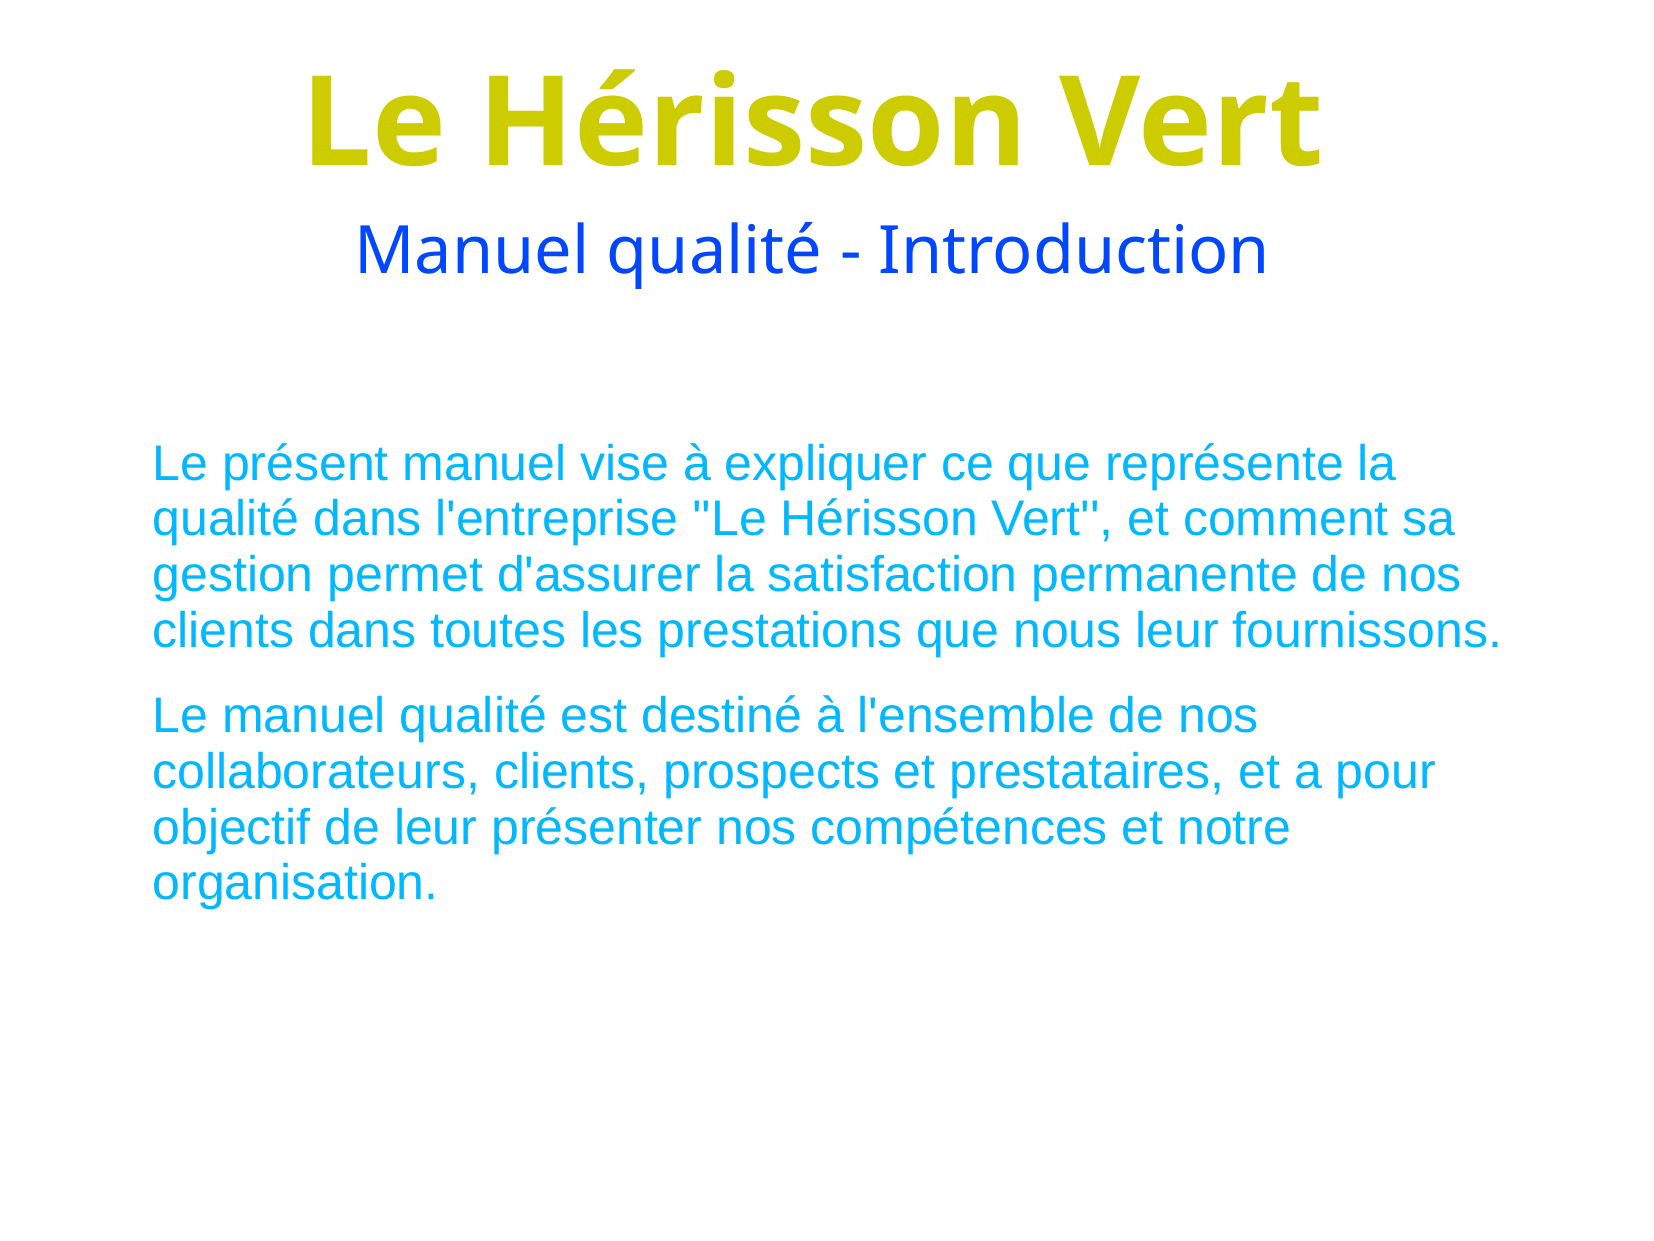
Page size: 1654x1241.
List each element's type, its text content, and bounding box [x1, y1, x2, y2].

title Le Hérisson Vert Manuel qualité - Introduction [90, 56, 1536, 269]
list Le présent manuel vise à expliquer ce que représente la qualité dans l'entreprise ''Le Hérisson Vert'', et comment sa gestion permet d'assurer la satisfaction permanente de nos clients dans toutes les prestations que nous leur fournissons. Le manuel qualité est destiné à l'ensemble de nos collaborateurs, clients, prospects et prestataires, et a pour objectif de leur présenter nos compétences et notre organisation. [152, 344, 1534, 1127]
